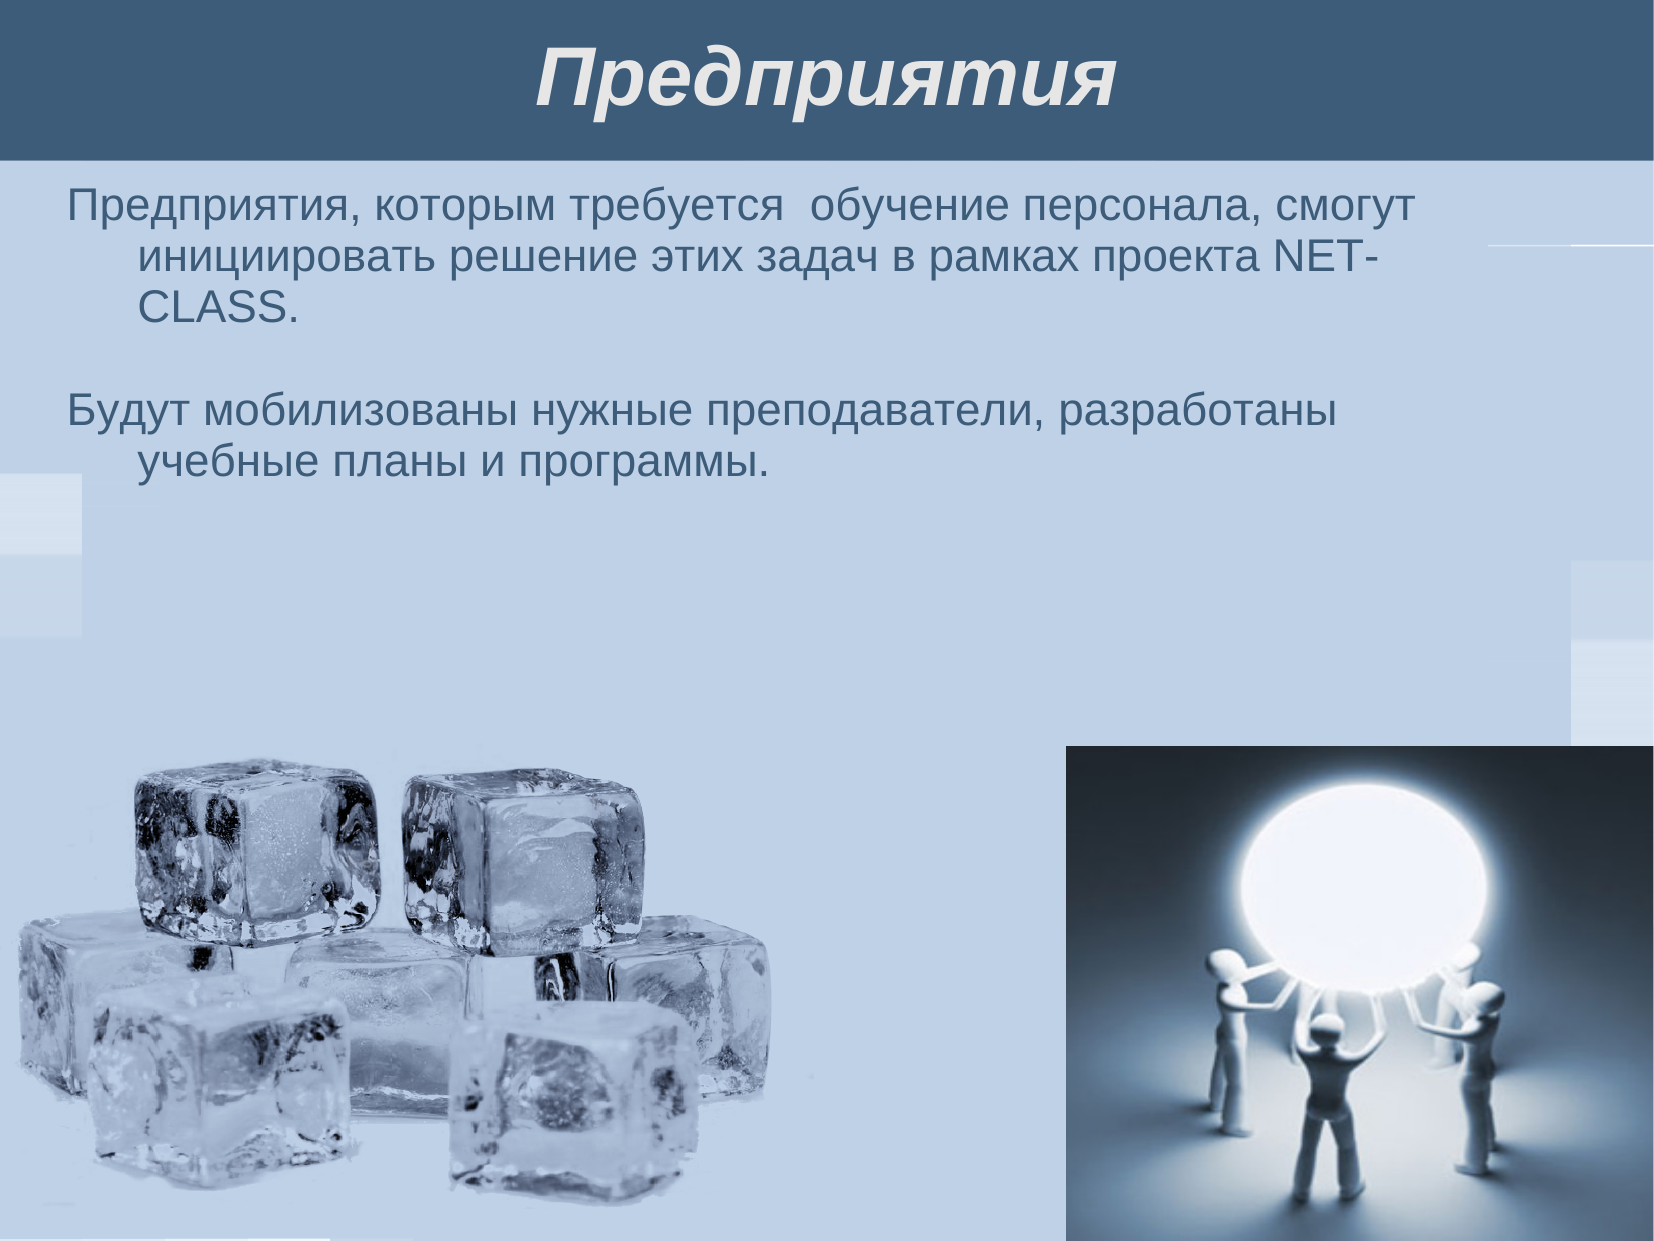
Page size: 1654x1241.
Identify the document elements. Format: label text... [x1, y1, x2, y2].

title Предприятия [121, 19, 1534, 227]
picture [0, 0, 1654, 1241]
list Предприятия, которым требуется обучение персонала, смогут инициировать решение этих задач в рамках проекта NET-CLASS. Будут мобилизованы нужные преподаватели, разработаны учебные планы и программы. [54, 178, 1446, 961]
